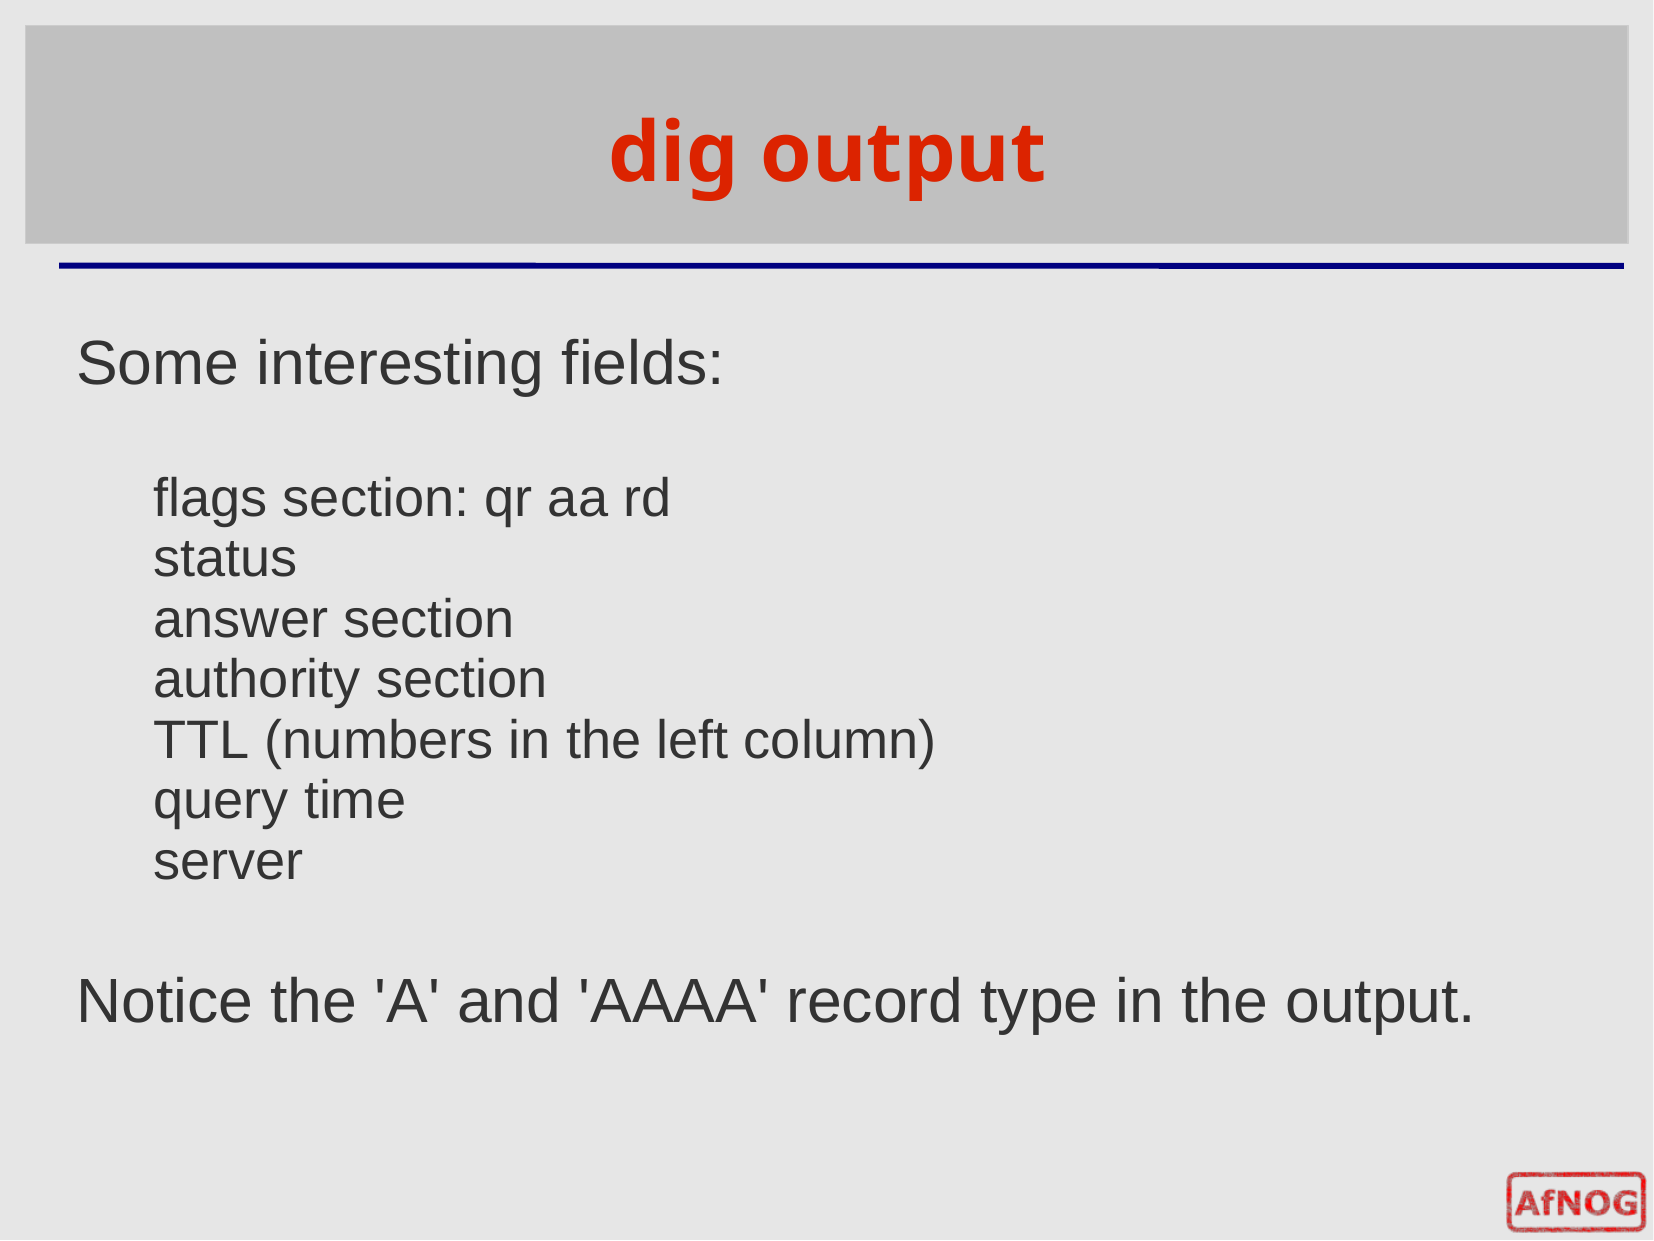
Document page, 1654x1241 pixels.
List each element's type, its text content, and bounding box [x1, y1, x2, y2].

title dig output [121, 46, 1534, 254]
list Some interesting fields: flags section: qr aa rd status answer section authority section TTL (numbers in the left column) query time server Notice the 'A' and 'AAAA' record type in the output. [59, 322, 1595, 1141]
picture [1505, 1170, 1648, 1235]
